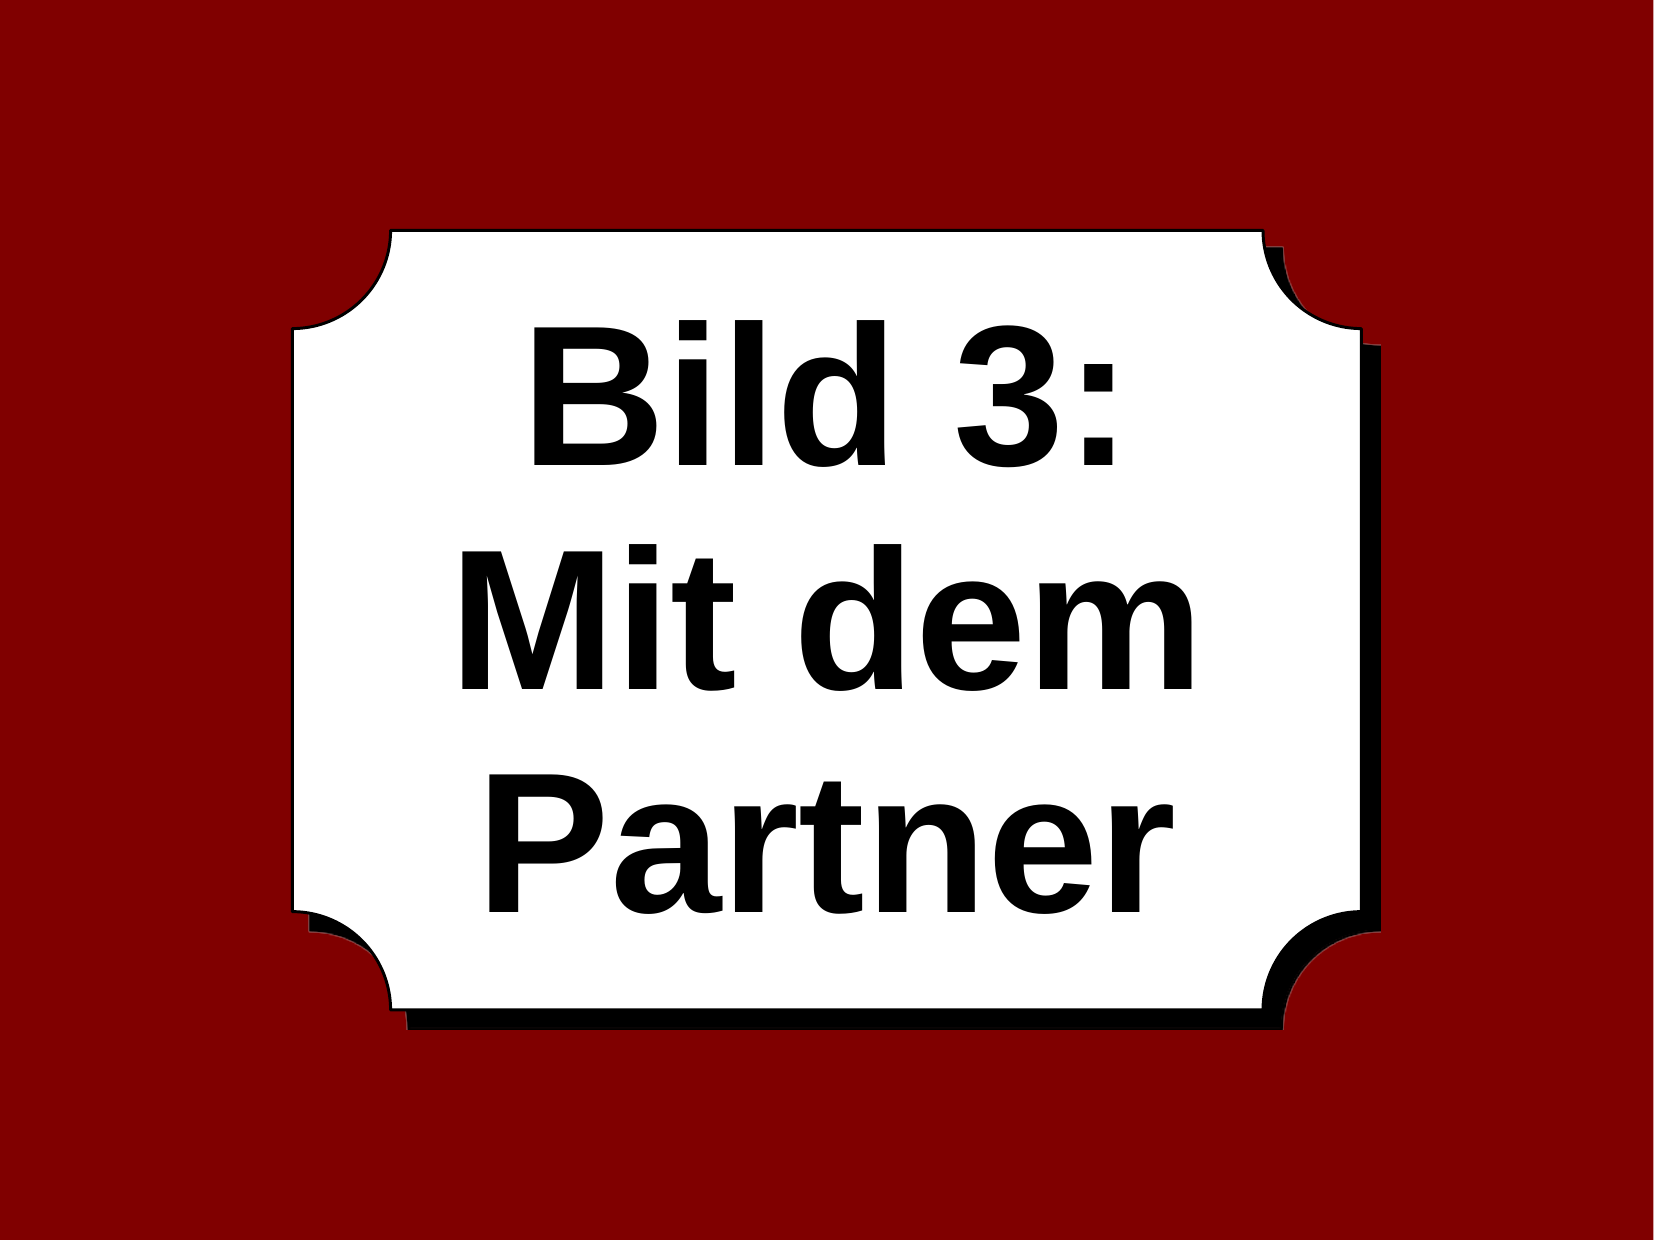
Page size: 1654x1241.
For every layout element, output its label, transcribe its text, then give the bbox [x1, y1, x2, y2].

text_box Bild 3: Mit dem Partner [292, 230, 1362, 1010]
